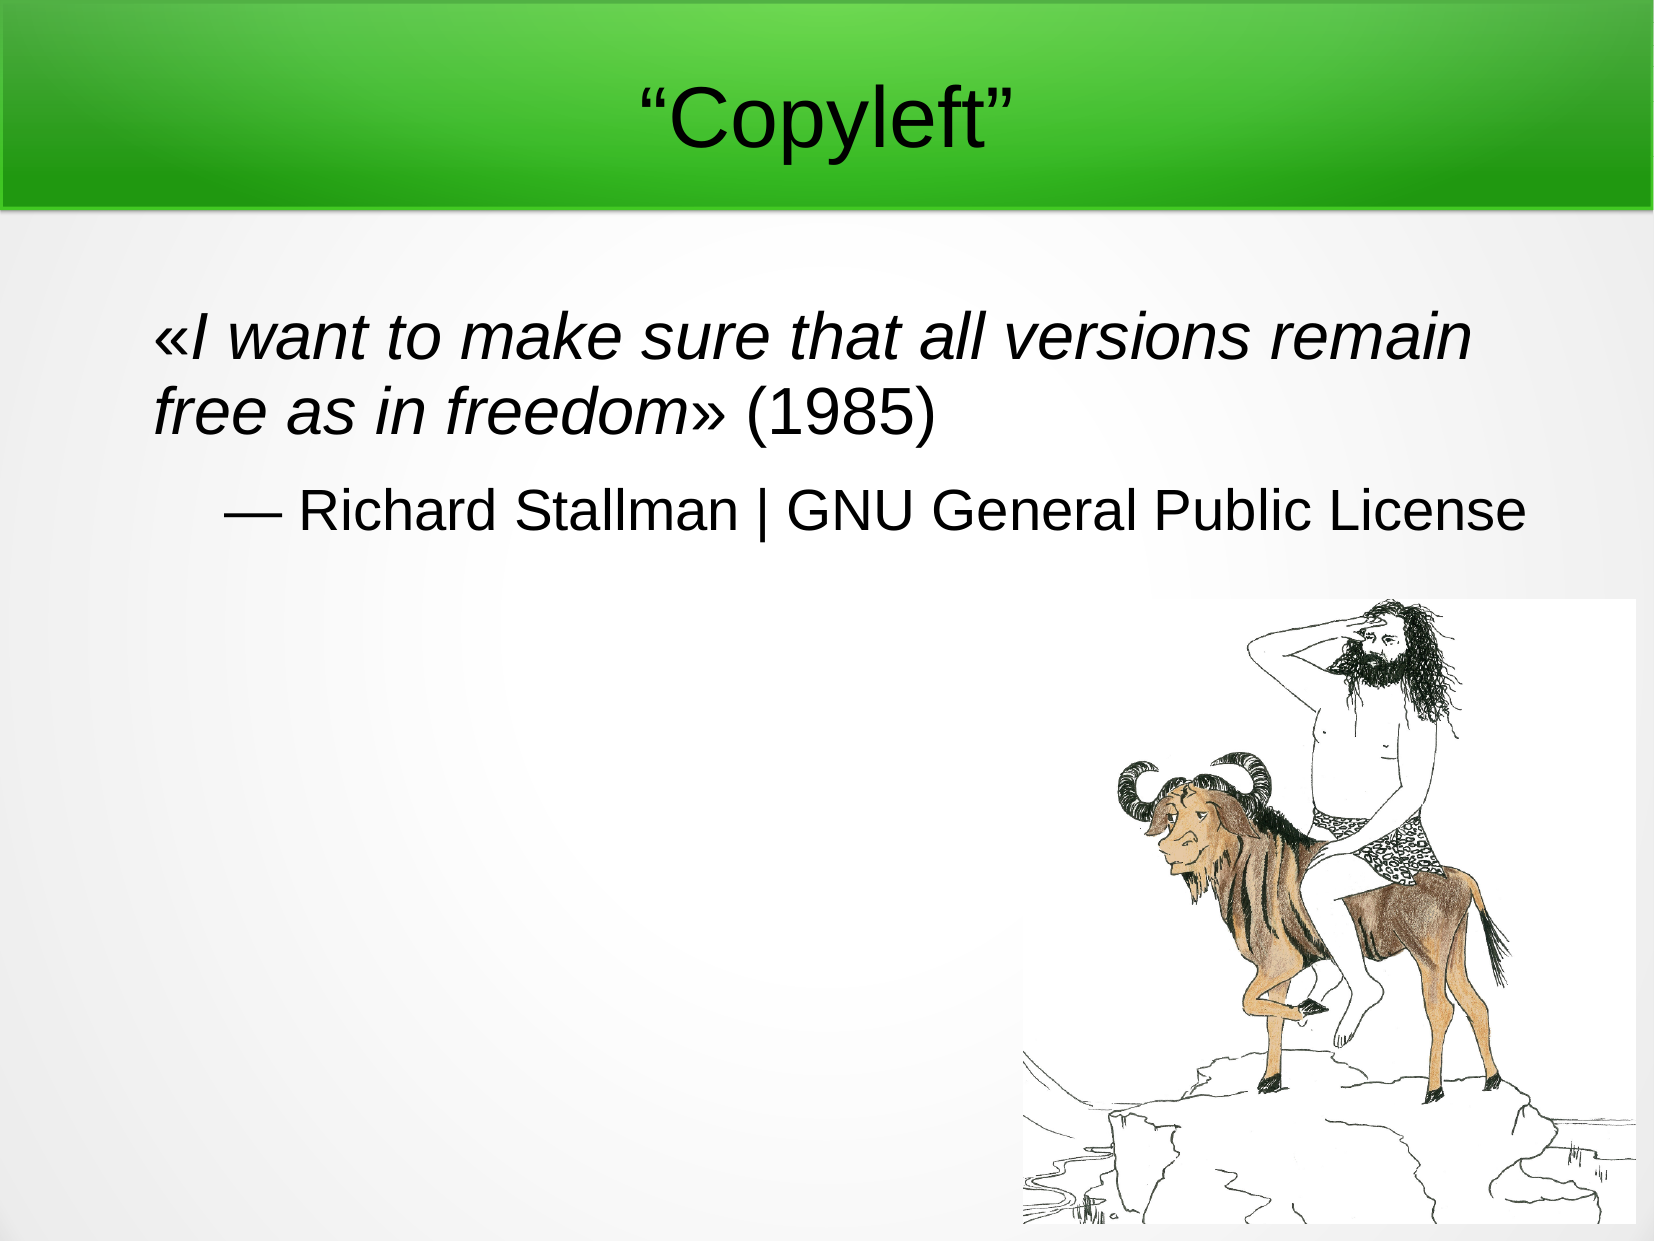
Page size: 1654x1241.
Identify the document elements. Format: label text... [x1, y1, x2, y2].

picture [1023, 599, 1636, 1224]
list «I want to make sure that all versions remain free as in freedom» (1985) ― Richard Stallman | GNU General Public License [82, 299, 1571, 1019]
title “Copyleft” [82, 47, 1571, 189]
